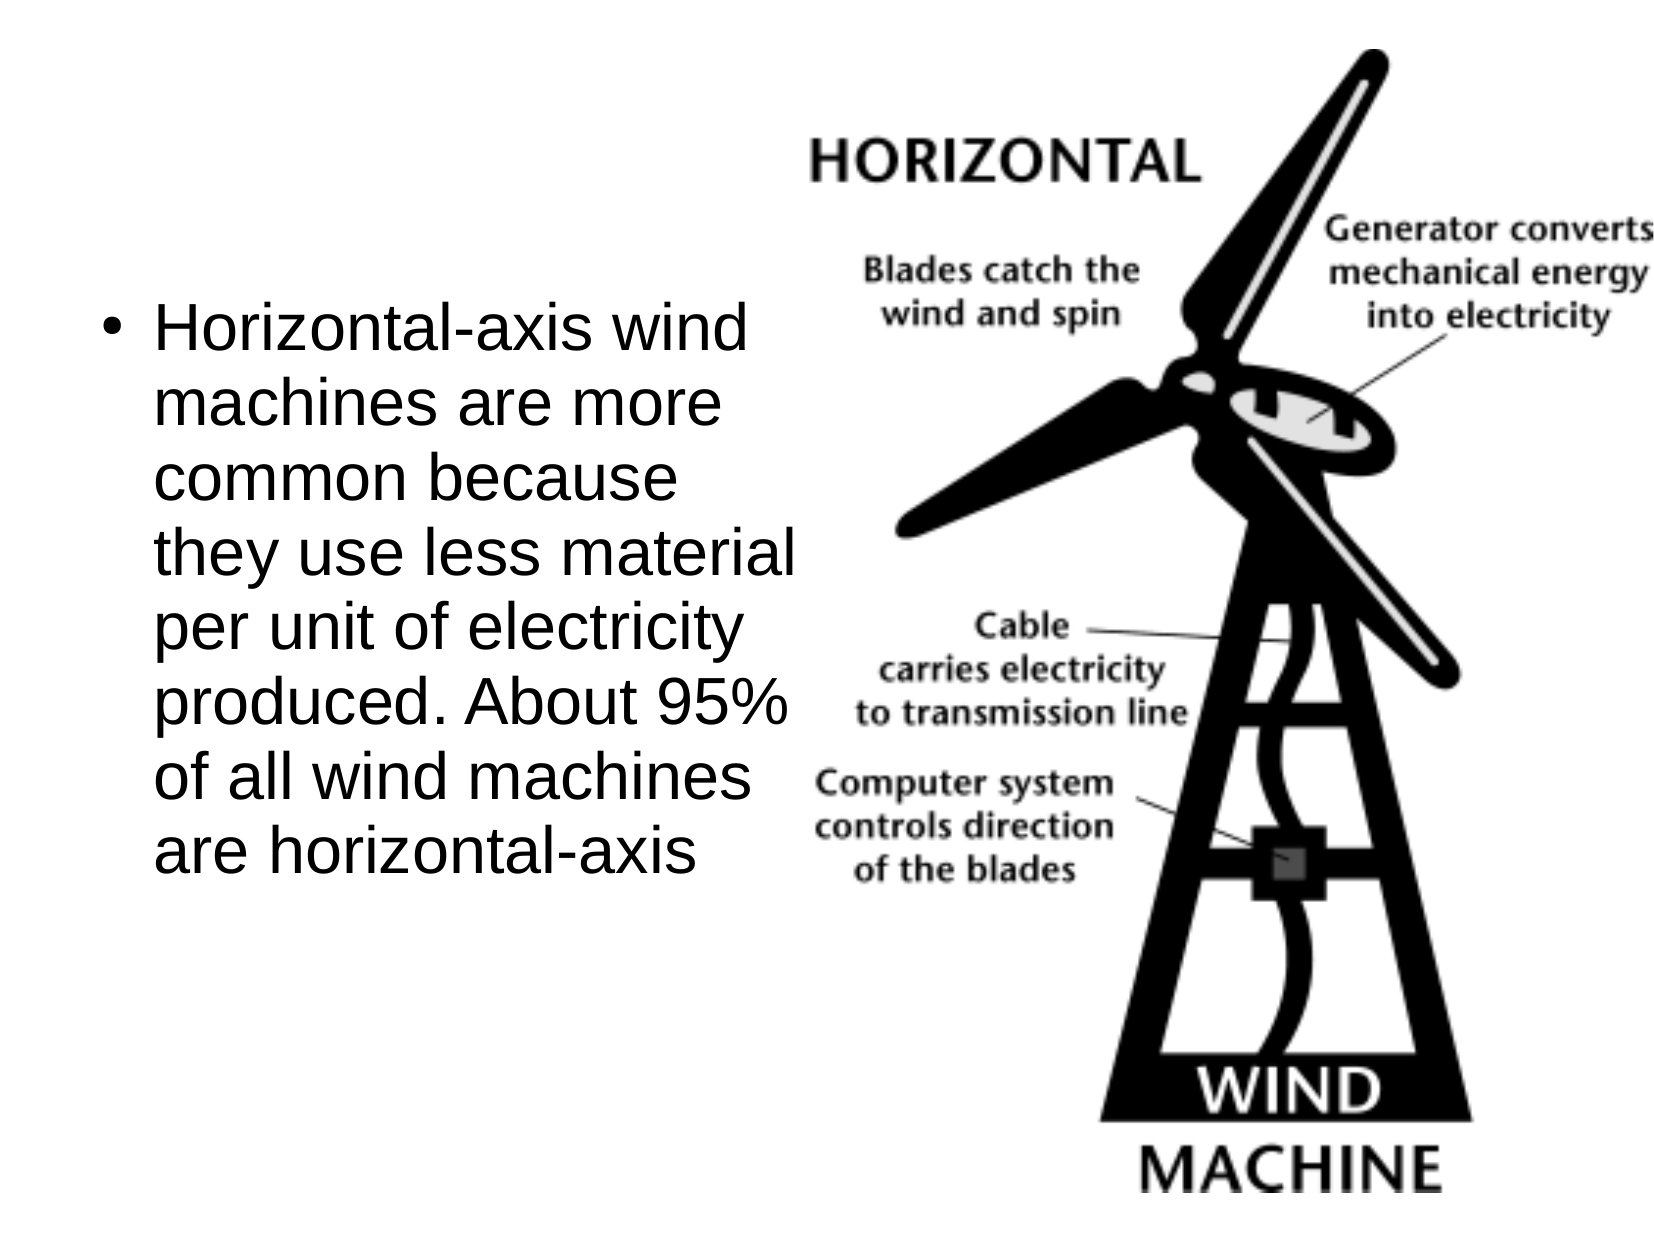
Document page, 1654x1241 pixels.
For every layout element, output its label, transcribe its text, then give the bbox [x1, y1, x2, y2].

picture [808, 49, 1654, 1193]
list Horizontal-axis wind machines are more common because they use less material per unit of electricity produced. About 95% of all wind machines are horizontal-axis [82, 290, 808, 1109]
